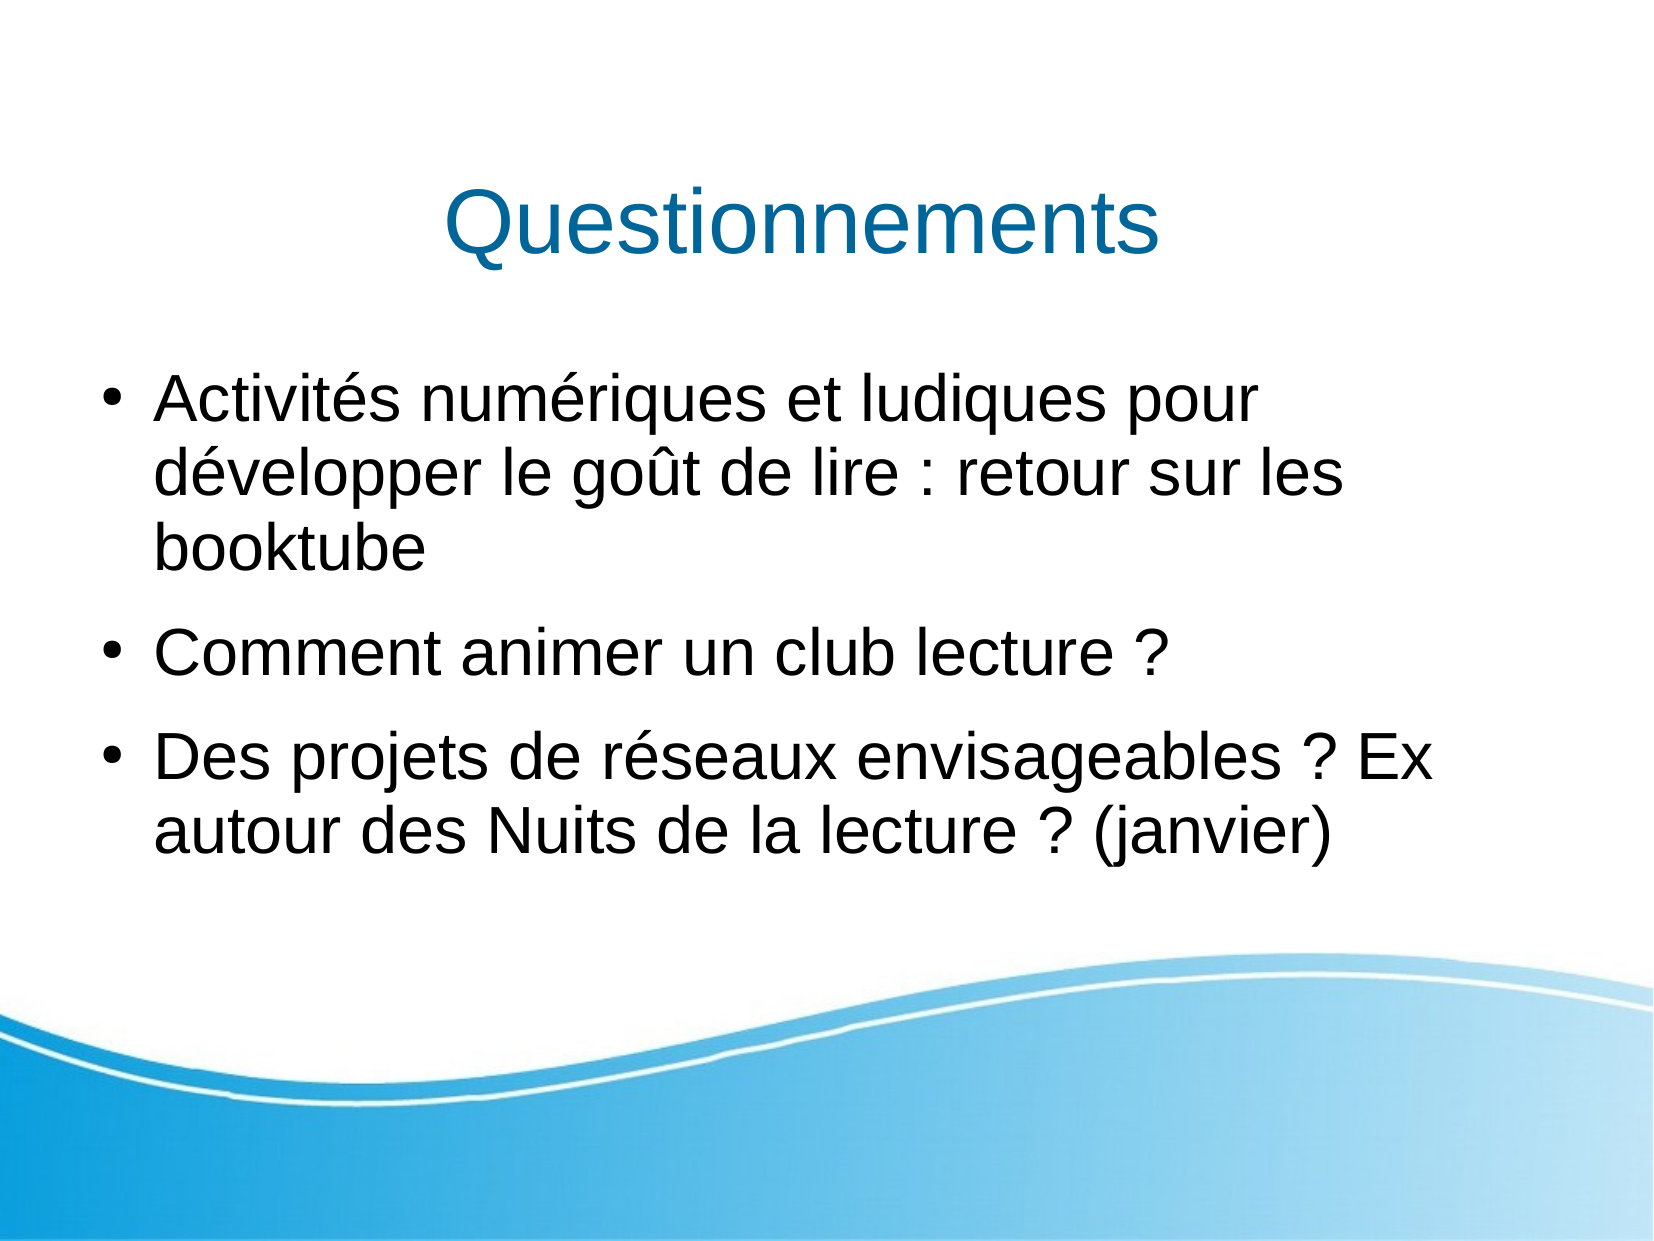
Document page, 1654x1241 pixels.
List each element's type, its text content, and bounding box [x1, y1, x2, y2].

title Questionnements [59, 118, 1548, 326]
list Activités numériques et ludiques pour développer le goût de lire : retour sur les booktube Comment animer un club lecture ? Des projets de réseaux envisageables ? Ex autour des Nuits de la lecture ? (janvier) [82, 360, 1559, 1063]
picture [0, 952, 1654, 1241]
